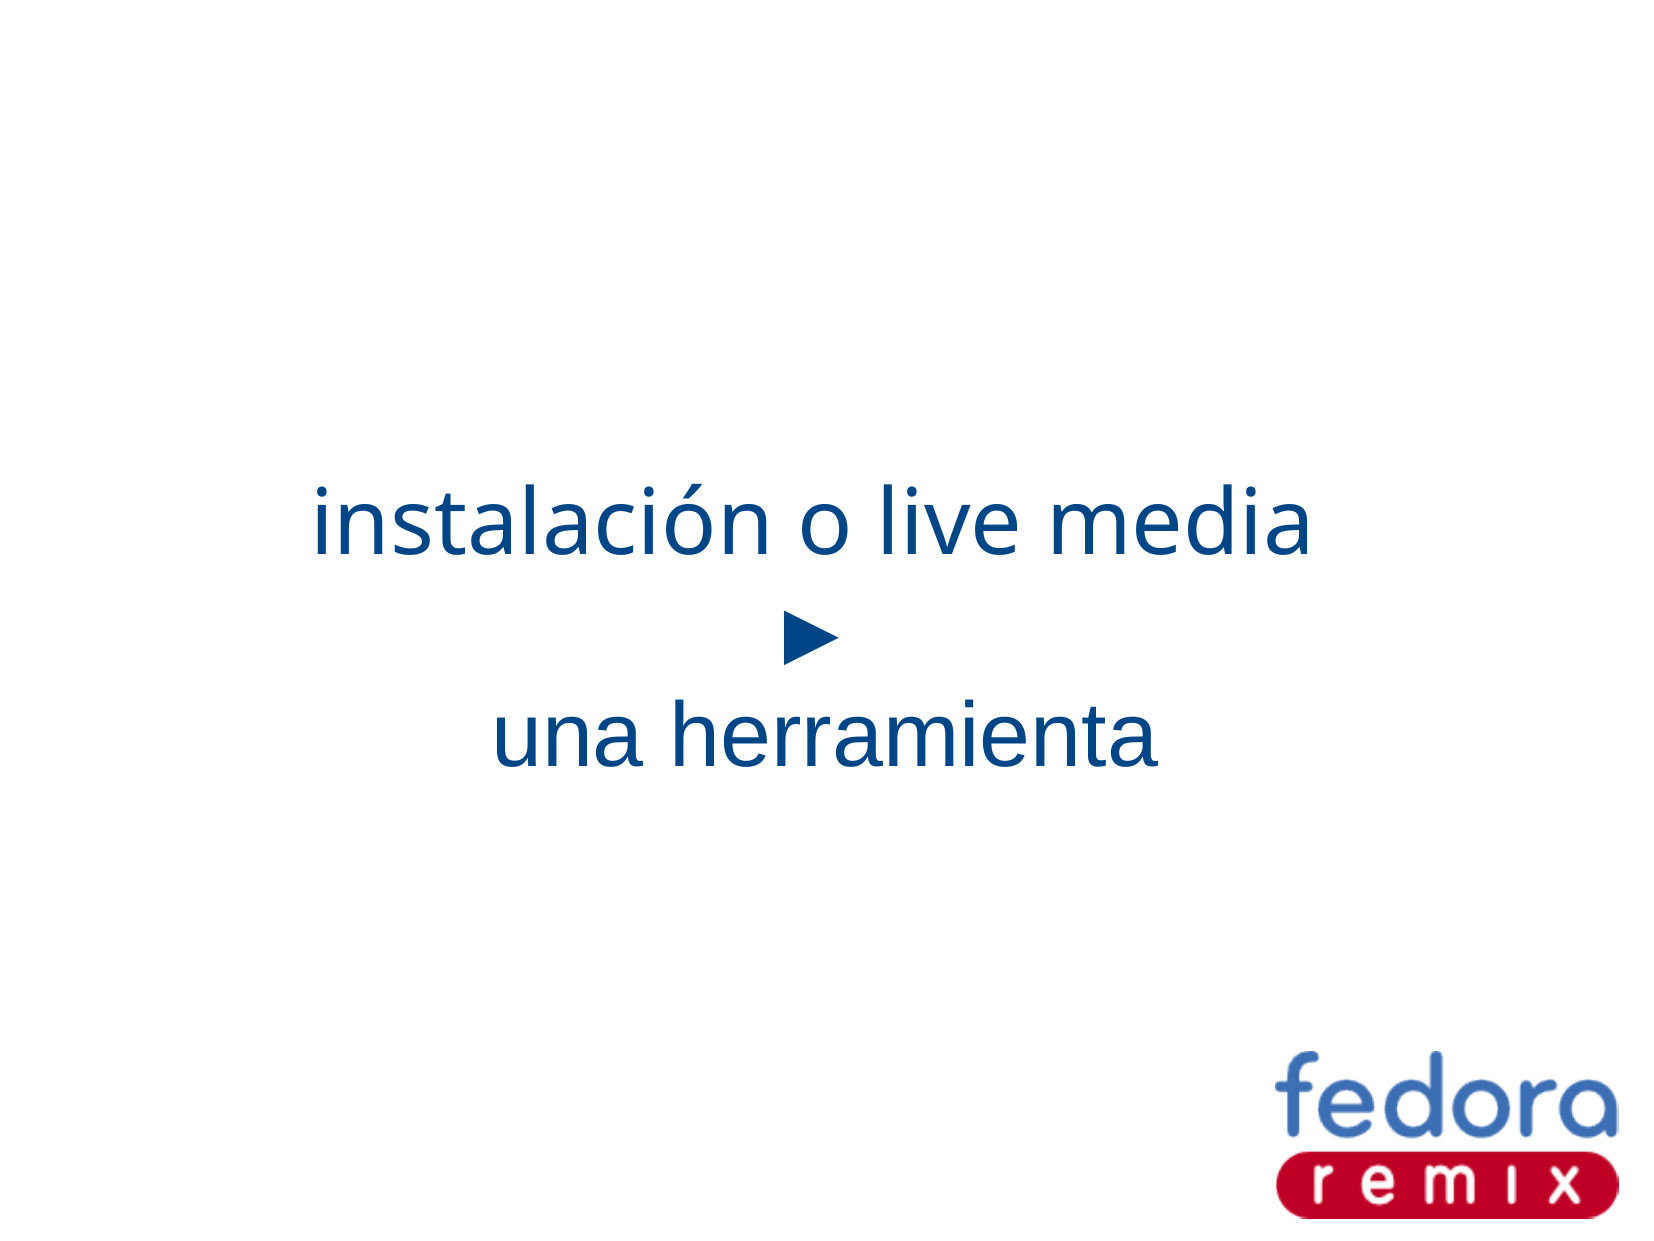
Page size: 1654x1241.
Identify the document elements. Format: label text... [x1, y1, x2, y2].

picture [1275, 1051, 1619, 1219]
text_box instalación o live media ► una herramienta [37, 465, 1613, 778]
